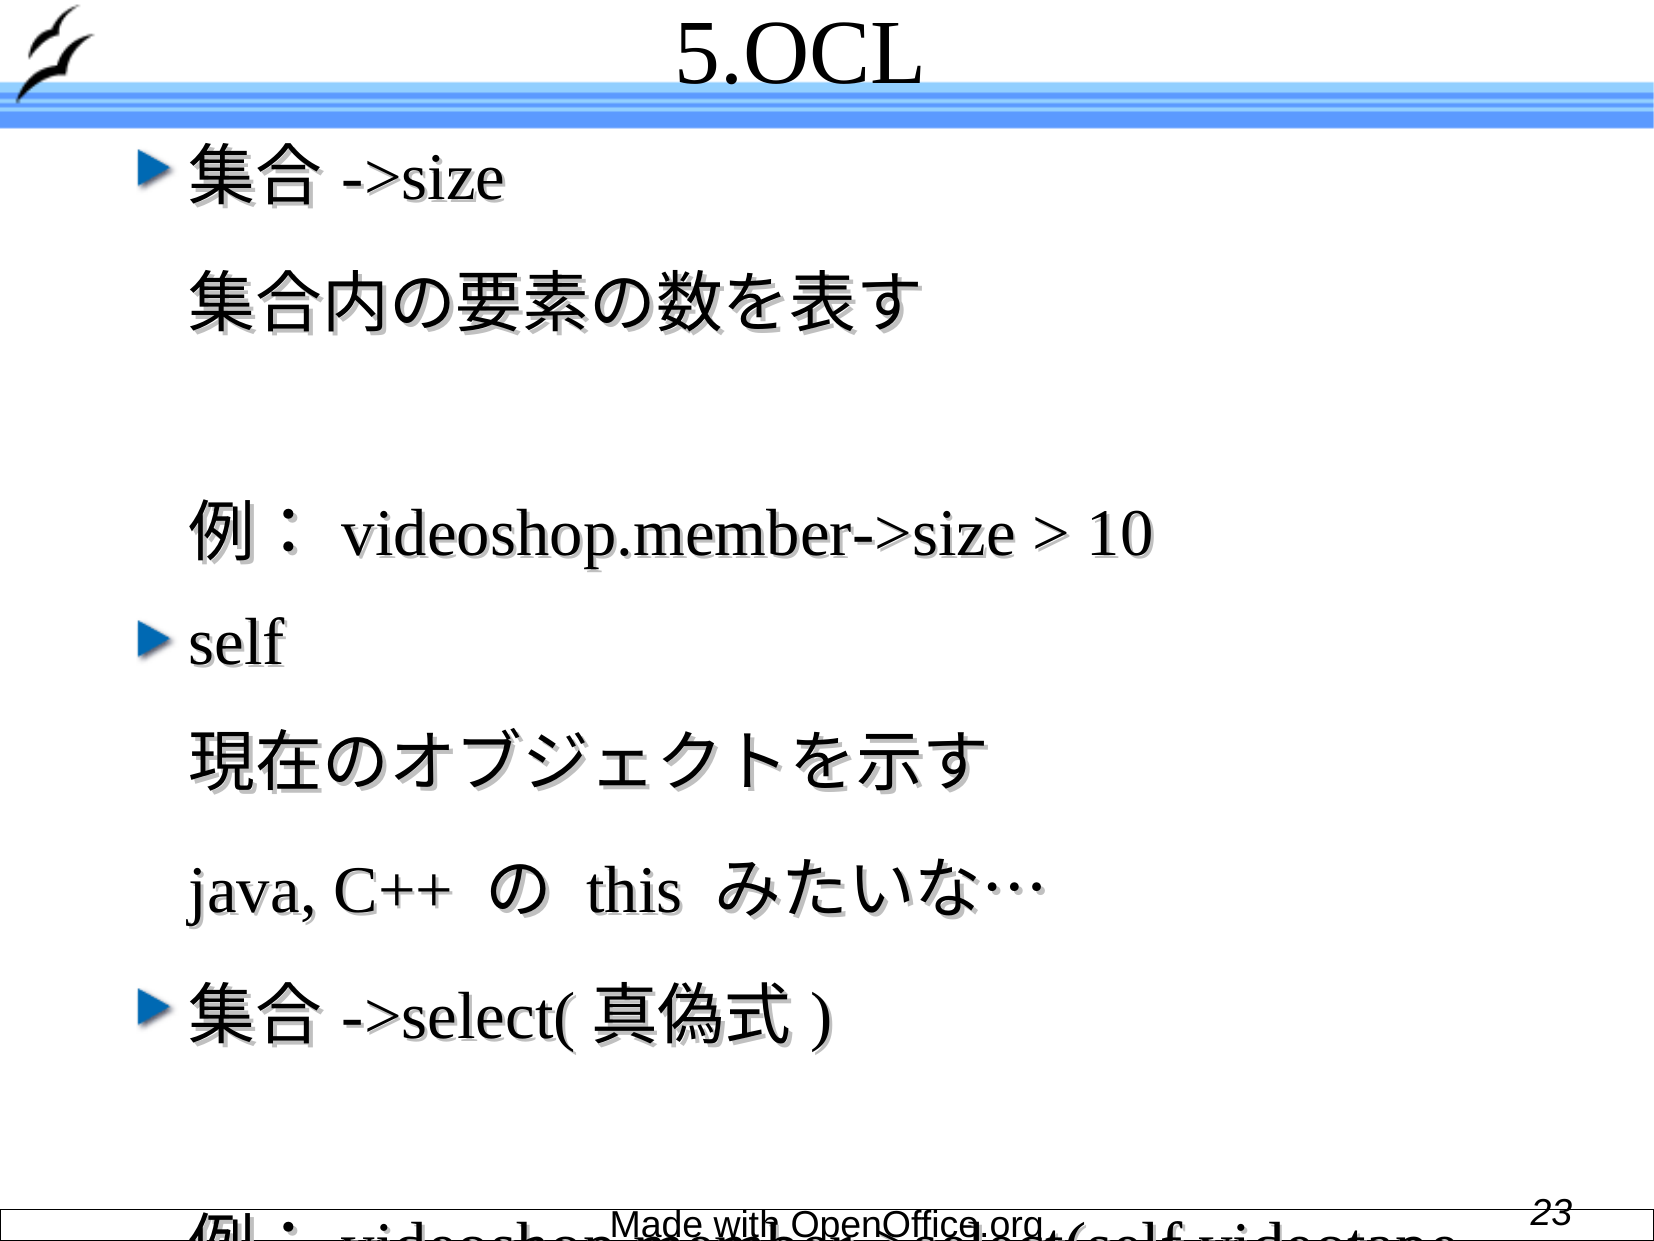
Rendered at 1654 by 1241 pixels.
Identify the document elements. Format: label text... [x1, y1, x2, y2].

title 5.OCL [94, 0, 1507, 107]
list 集合->size 集合内の要素の数を表す 例：videoshop.member->size > 10 self 現在のオブジェクトを示す java, C++ の this みたいな… 集合->select(真偽式) 例：videoshop.member->select(self.videotape->size >= 3) [118, 122, 1531, 1241]
picture [0, 0, 1654, 133]
